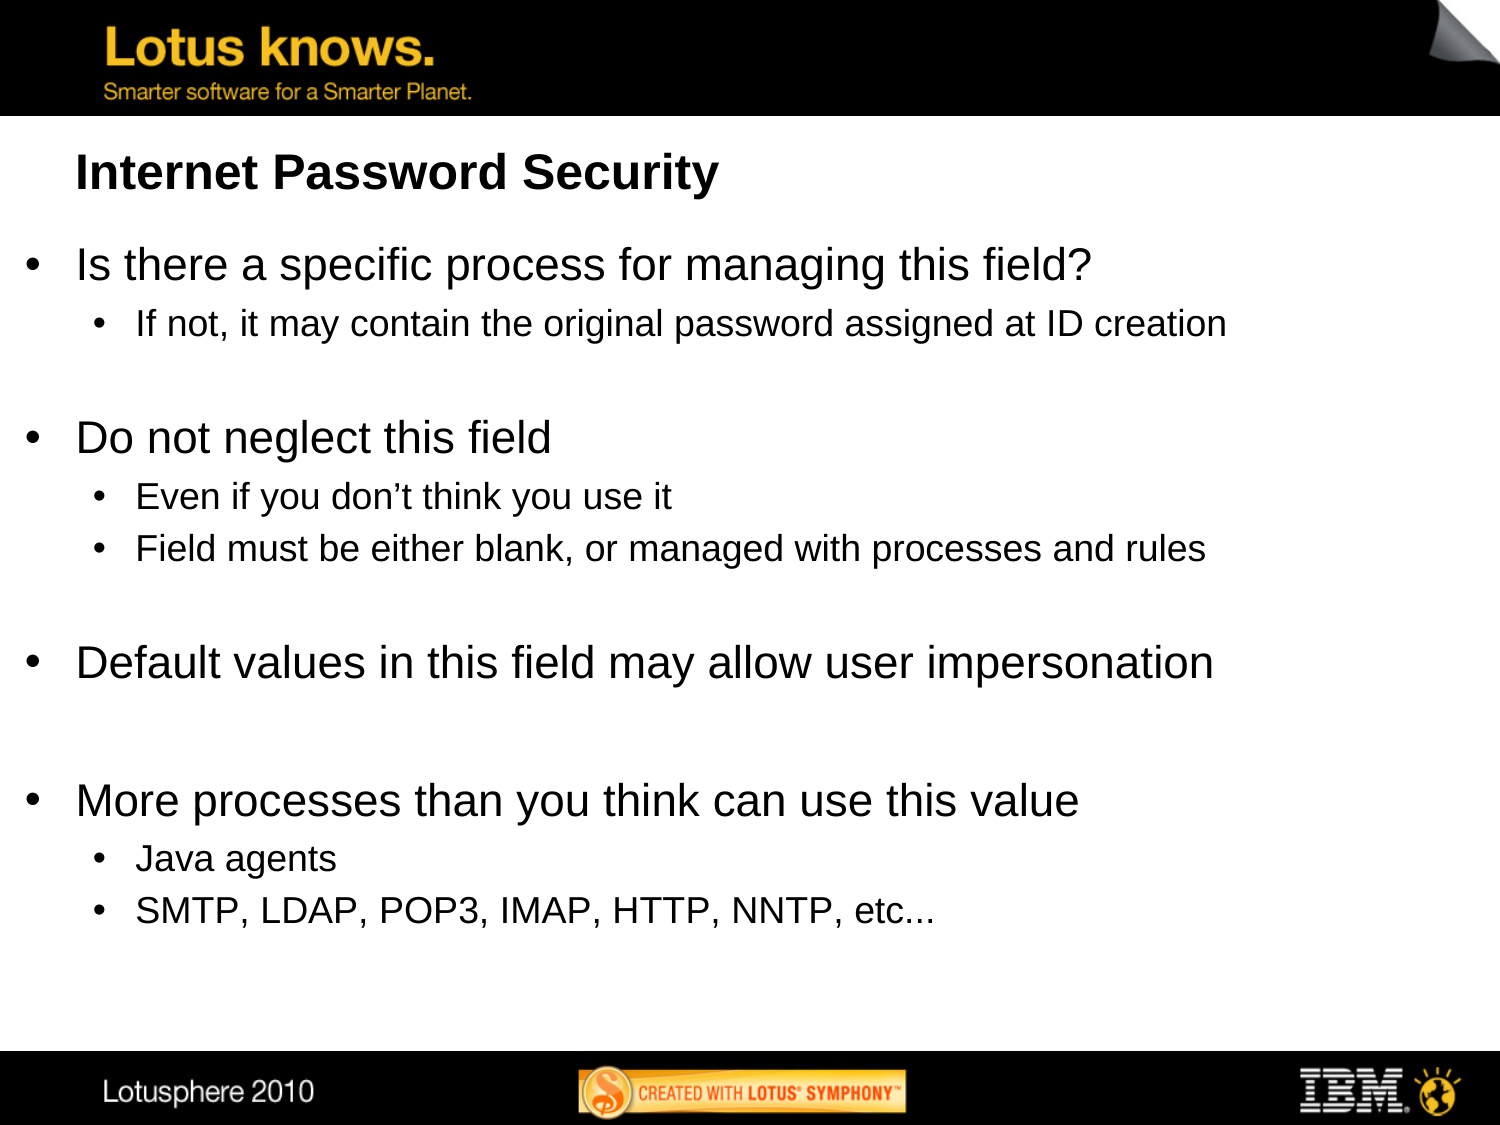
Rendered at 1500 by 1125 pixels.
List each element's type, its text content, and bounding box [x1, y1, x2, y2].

picture [0, 1053, 1500, 1125]
title Internet Password Security [74, 137, 1475, 200]
list Is there a specific process for managing this field? If not, it may contain the original password assigned at ID creation Do not neglect this field Even if you don’t think you use it Field must be either blank, or managed with processes and rules Default values in this field may allow user impersonation More processes than you think can use this value Java agents SMTP, LDAP, POP3, IMAP, HTTP, NNTP, etc... [24, 237, 1476, 1026]
picture [0, 0, 1500, 114]
